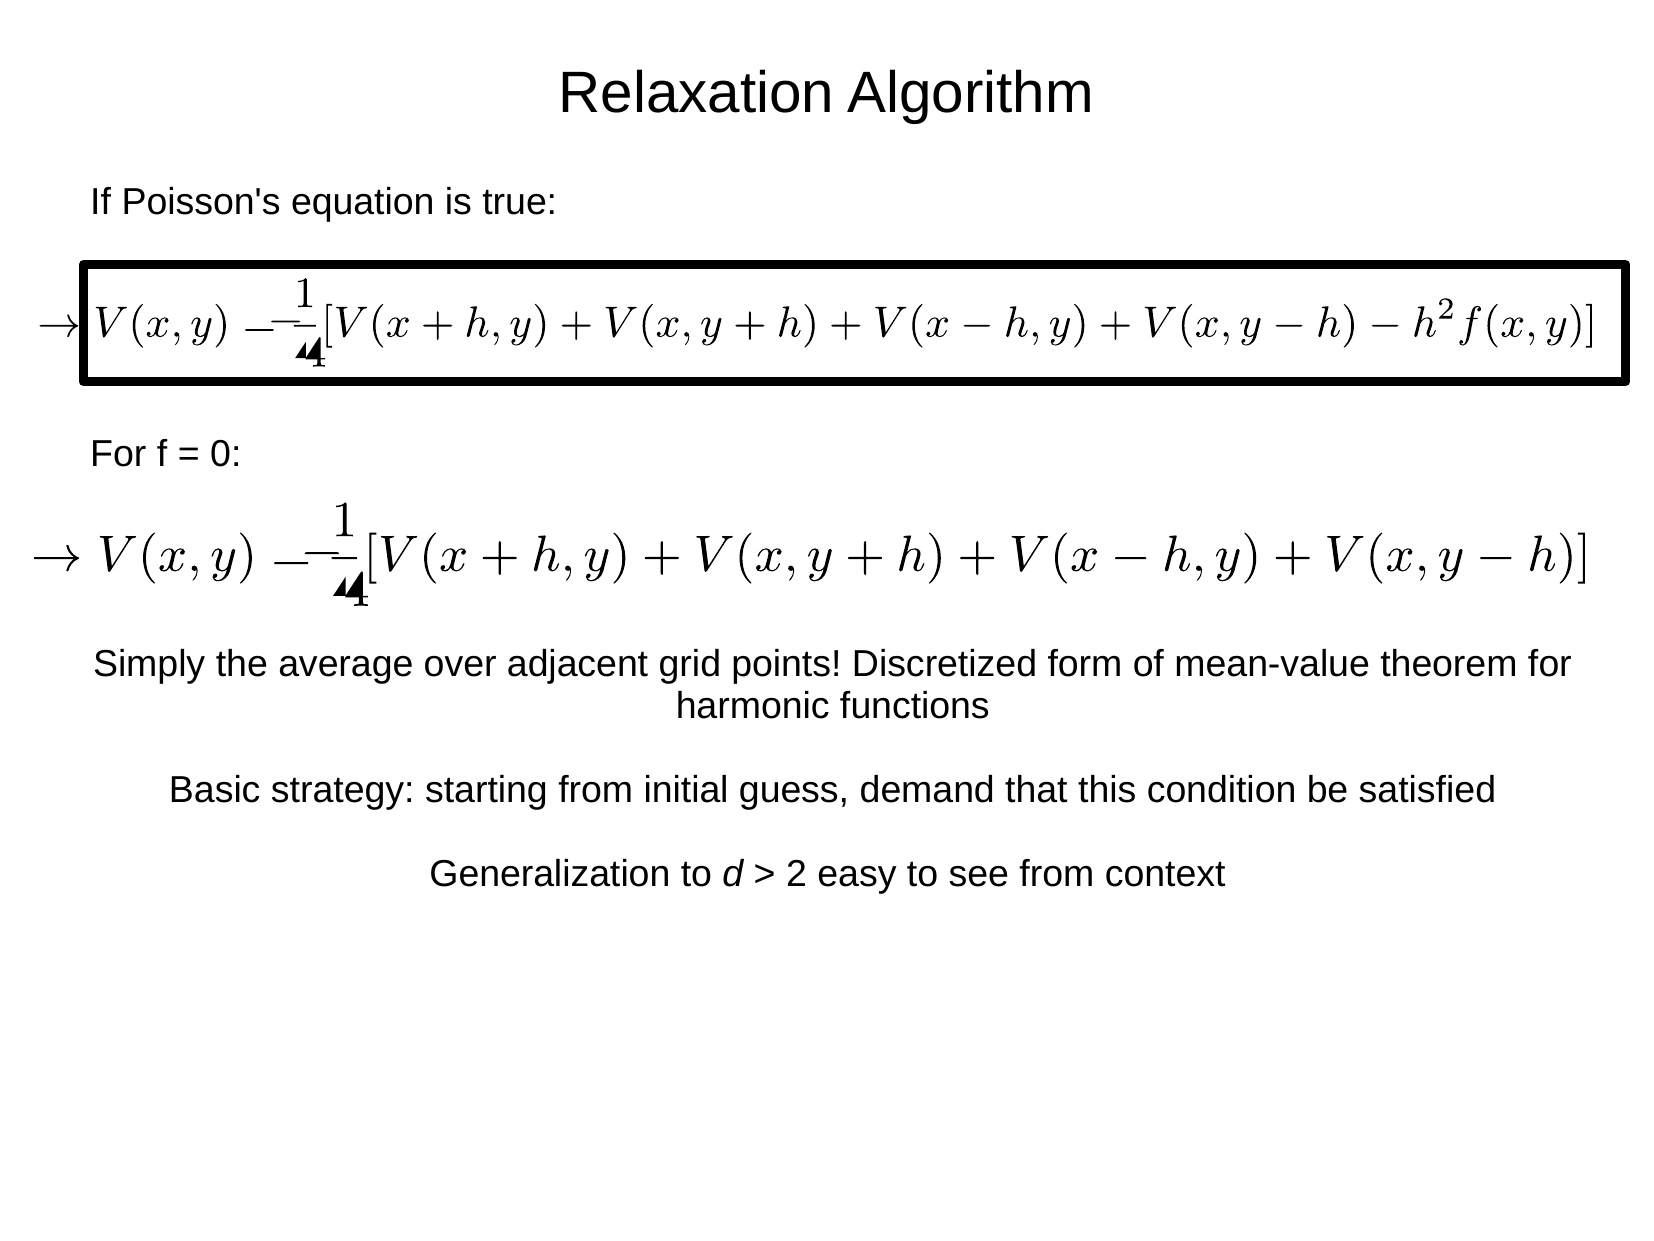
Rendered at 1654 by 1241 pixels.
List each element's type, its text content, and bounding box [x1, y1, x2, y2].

text_box If Poisson's equation is true: For f = 0: Simply the average over adjacent grid points! Discretized form of mean-value theorem for harmonic functions Basic strategy: starting from initial guess, demand that this condition be satisfied Generalization to d > 2 easy to see from context [75, 606, 1591, 902]
text_box If Poisson's equation is true: For f = 0: Simply the average over adjacent grid points! Discretized form of mean-value theorem for harmonic functions Basic strategy: starting from initial guess, demand that this condition be satisfied Generalization to d > 2 easy to see from context [75, 367, 1591, 503]
title Relaxation Algorithm [82, 49, 1571, 136]
text_box [31, 502, 1592, 606]
text_box If Poisson's equation is true: For f = 0: Simply the average over adjacent grid points! Discretized form of mean-value theorem for harmonic functions Basic strategy: starting from initial guess, demand that this condition be satisfied Generalization to d > 2 easy to see from context [75, 172, 1591, 279]
text_box [37, 264, 1626, 382]
